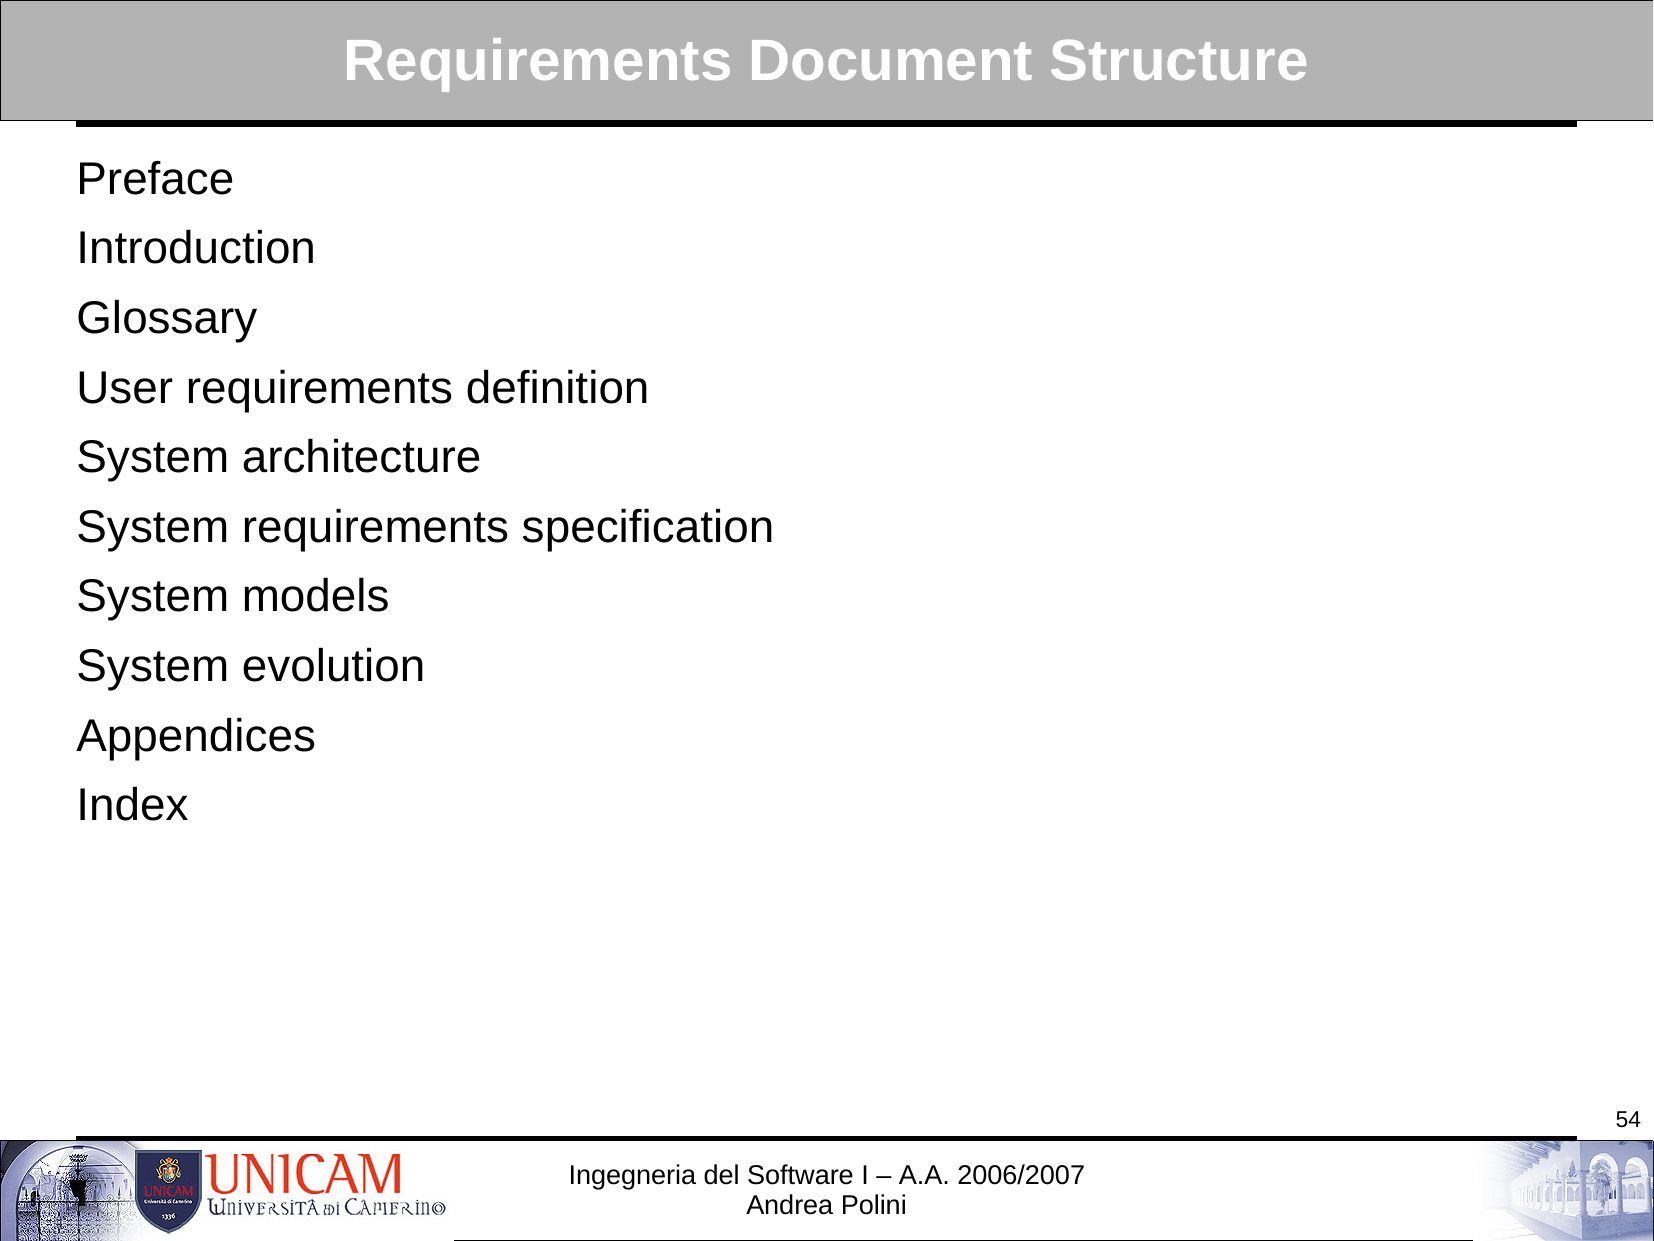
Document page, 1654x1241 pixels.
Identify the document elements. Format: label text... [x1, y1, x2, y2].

picture [0, 1141, 454, 1241]
picture [1473, 1141, 1654, 1241]
list Preface Introduction Glossary User requirements definition System architecture System requirements specification System models System evolution Appendices Index [76, 152, 1577, 1016]
title Requirements Document Structure [0, 0, 1653, 121]
